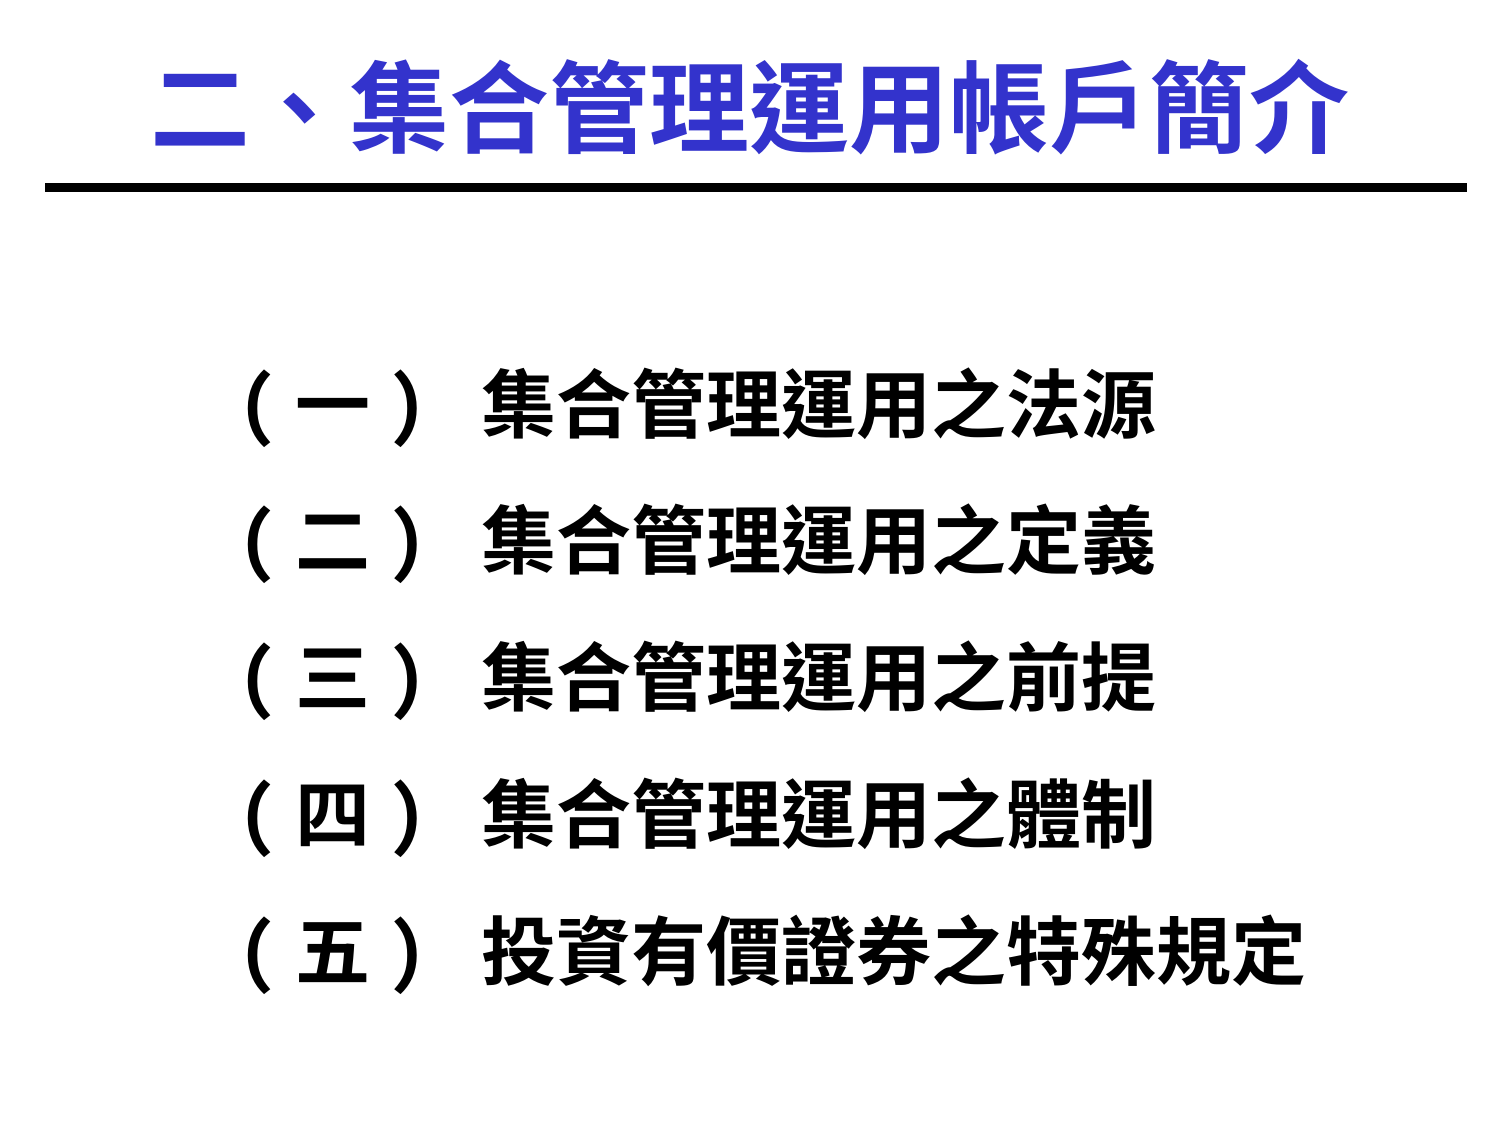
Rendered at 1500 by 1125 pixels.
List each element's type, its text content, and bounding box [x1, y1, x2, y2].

text_box (一) 集合管理運用之法源 (二) 集合管理運用之定義 (三) 集合管理運用之前提 (四) 集合管理運用之體制 (五) 投資有價證券之特殊規定 [225, 212, 1351, 1125]
text_box 二、集合管理運用帳戶簡介 [53, 37, 1447, 173]
